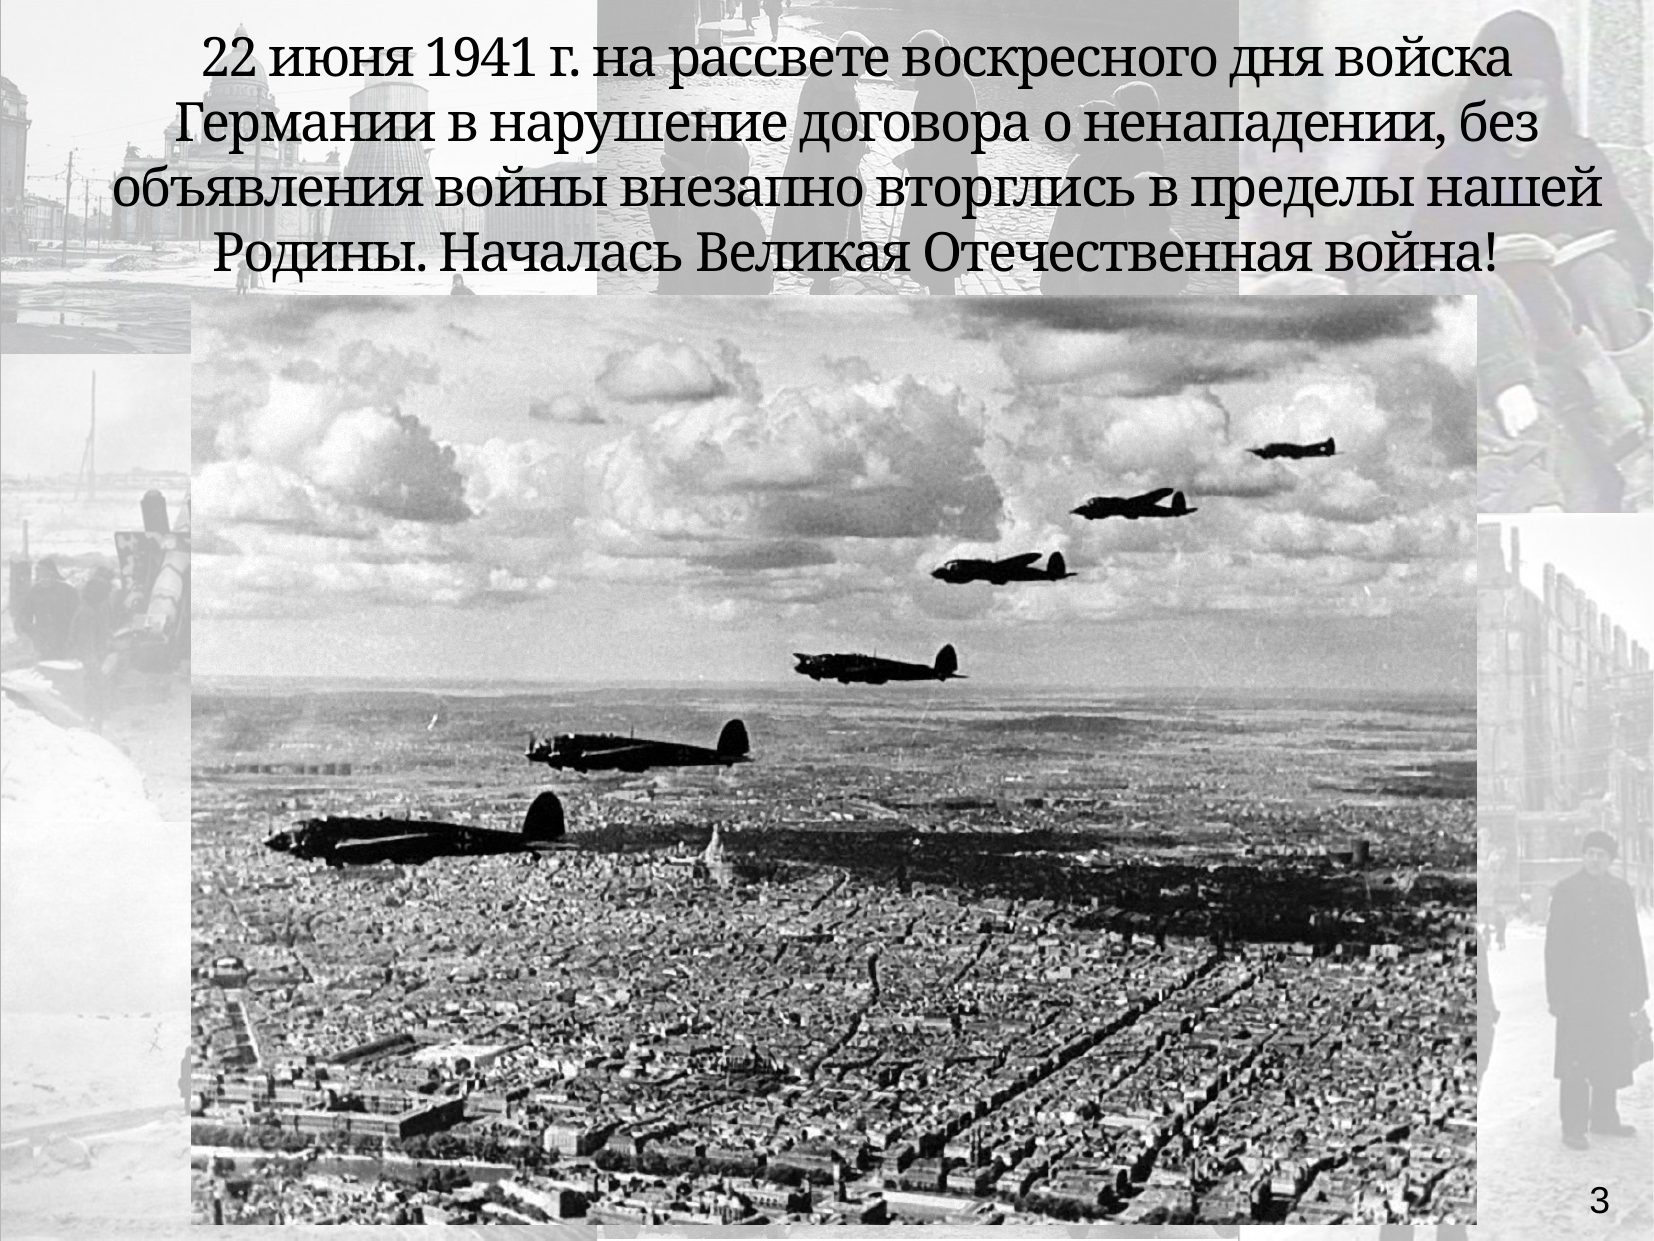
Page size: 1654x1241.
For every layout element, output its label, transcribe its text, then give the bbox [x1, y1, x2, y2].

text_box <номер> [1033, 1169, 1625, 1241]
text_box 22 июня 1941 г. на рассвете воскресного дня войска Германии в нарушение договора о ненападении, без объявления войны внезапно вторглись в пределы нашей Родины. Началась Великая Отечественная война! [60, 15, 1654, 296]
picture [0, 0, 1654, 1241]
